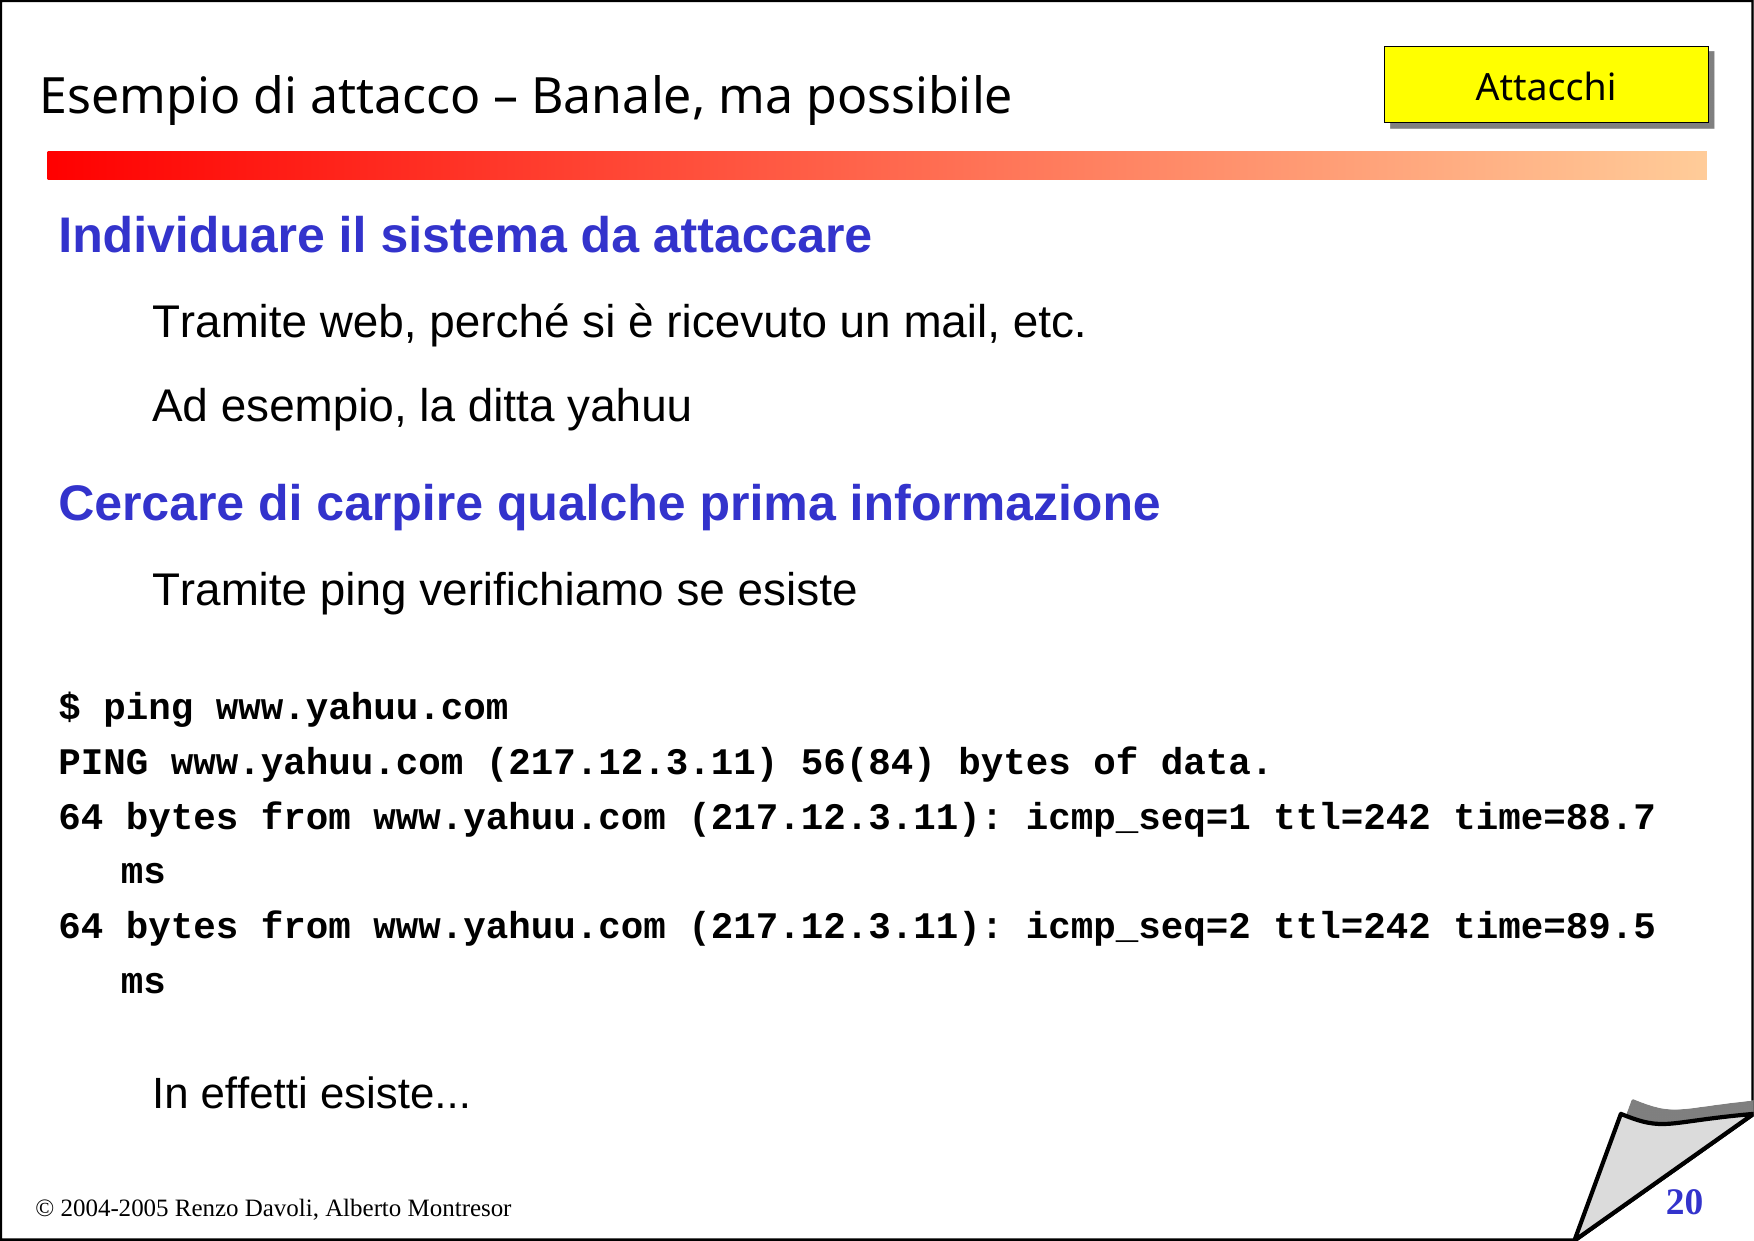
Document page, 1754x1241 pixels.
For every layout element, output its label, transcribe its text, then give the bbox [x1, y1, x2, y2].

title Esempio di attacco – Banale, ma possibile [40, 49, 1713, 144]
list Individuare il sistema da attaccare Tramite web, perché si è ricevuto un mail, etc. Ad esempio, la ditta yahuu Cercare di carpire qualche prima informazione Tramite ping verifichiamo se esiste $ ping www.yahuu.com PING www.yahuu.com (217.12.3.11) 56(84) bytes of data. 64 bytes from www.yahuu.com (217.12.3.11): icmp_seq=1 ttl=242 time=88.7 ms 64 bytes from www.yahuu.com (217.12.3.11): icmp_seq=2 ttl=242 time=89.5 ms In effetti esiste... [58, 206, 1695, 1198]
text_box Attacchi [1384, 46, 1709, 123]
